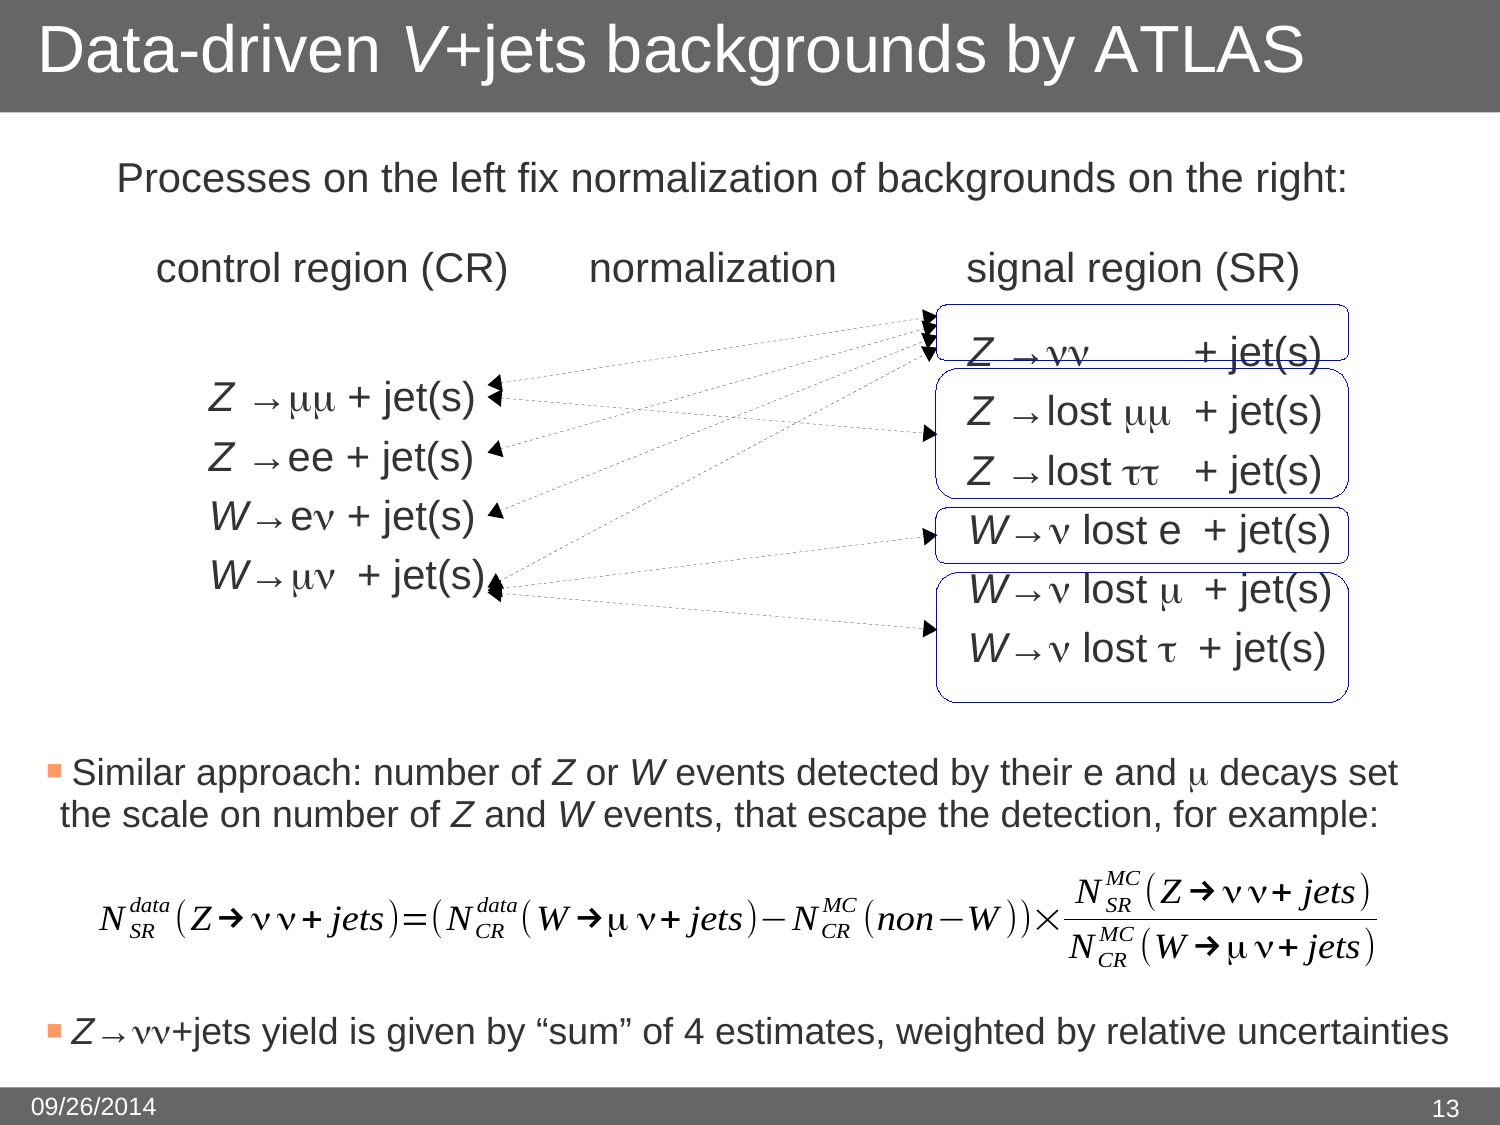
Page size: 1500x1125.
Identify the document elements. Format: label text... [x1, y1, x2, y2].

text_box Similar approach: number of Z or W events detected by their e and m decays set the scale on number of Z and W events, that escape the detection, for example: Z→nn+jets yield is given by “sum” of 4 estimates, weighted by relative uncertainties [49, 744, 1463, 1060]
title Data-driven V+jets backgrounds by ATLAS [37, 0, 1313, 113]
text_box Z →nn + jet(s) Z →lost mm + jet(s) Z →lost tt + jet(s) W→n lost e + jet(s) W→n lost m + jet(s) W→n lost t + jet(s) [967, 305, 1362, 695]
text_box control region (CR) [155, 244, 510, 292]
text_box normalization [588, 244, 863, 292]
text_box signal region (SR) [966, 244, 1333, 292]
text_box Z →mm + jet(s) Z →ee + jet(s) W→en + jet(s) W→mn + jet(s) [209, 340, 493, 632]
text_box Processes on the left fix normalization of backgrounds on the right: [116, 154, 1392, 202]
chart [91, 866, 1386, 973]
